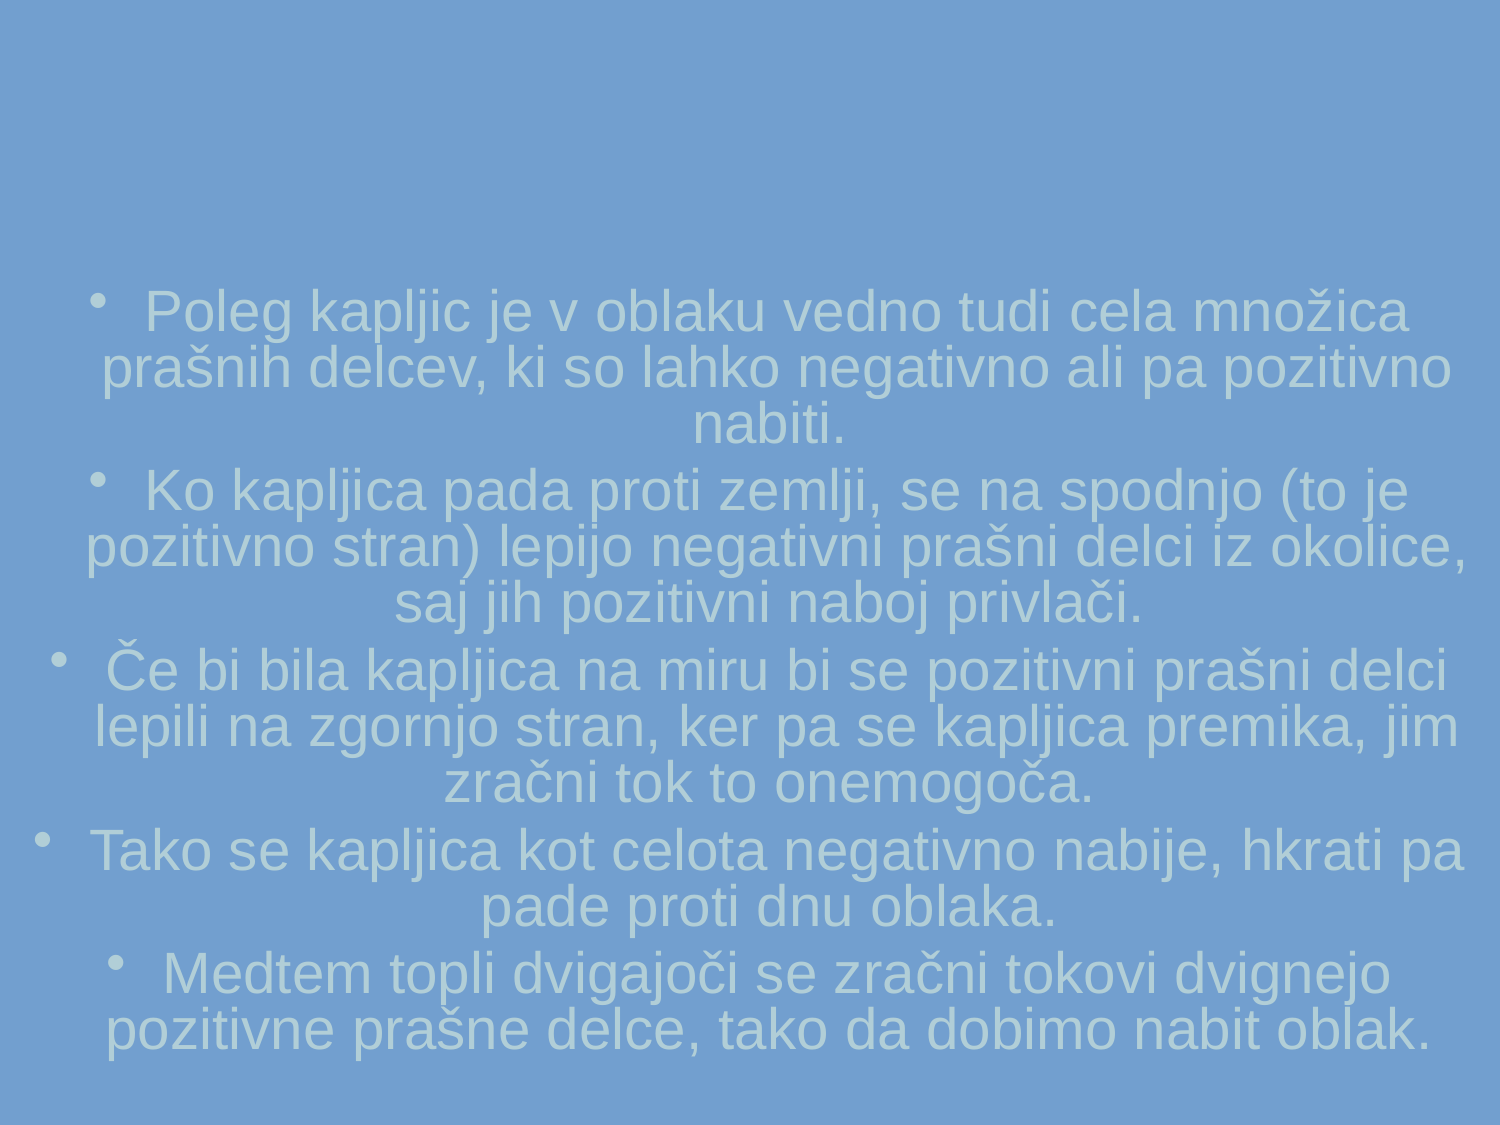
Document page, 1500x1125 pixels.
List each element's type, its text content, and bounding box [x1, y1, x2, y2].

list Poleg kapljic je v oblaku vedno tudi cela množica prašnih delcev, ki so lahko negativno ali pa pozitivno nabiti. Ko kapljica pada proti zemlji, se na spodnjo (to je pozitivno stran) lepijo negativni prašni delci iz okolice, saj jih pozitivni naboj privlači. Če bi bila kapljica na miru bi se pozitivni prašni delci lepili na zgornjo stran, ker pa se kapljica premika, jim zračni tok to onemogoča. Tako se kapljica kot celota negativno nabije, hkrati pa pade proti dnu oblaka. Medtem topli dvigajoči se zračni tokovi dvignejo pozitivne prašne delce, tako da dobimo nabit oblak. [0, 278, 1500, 1125]
